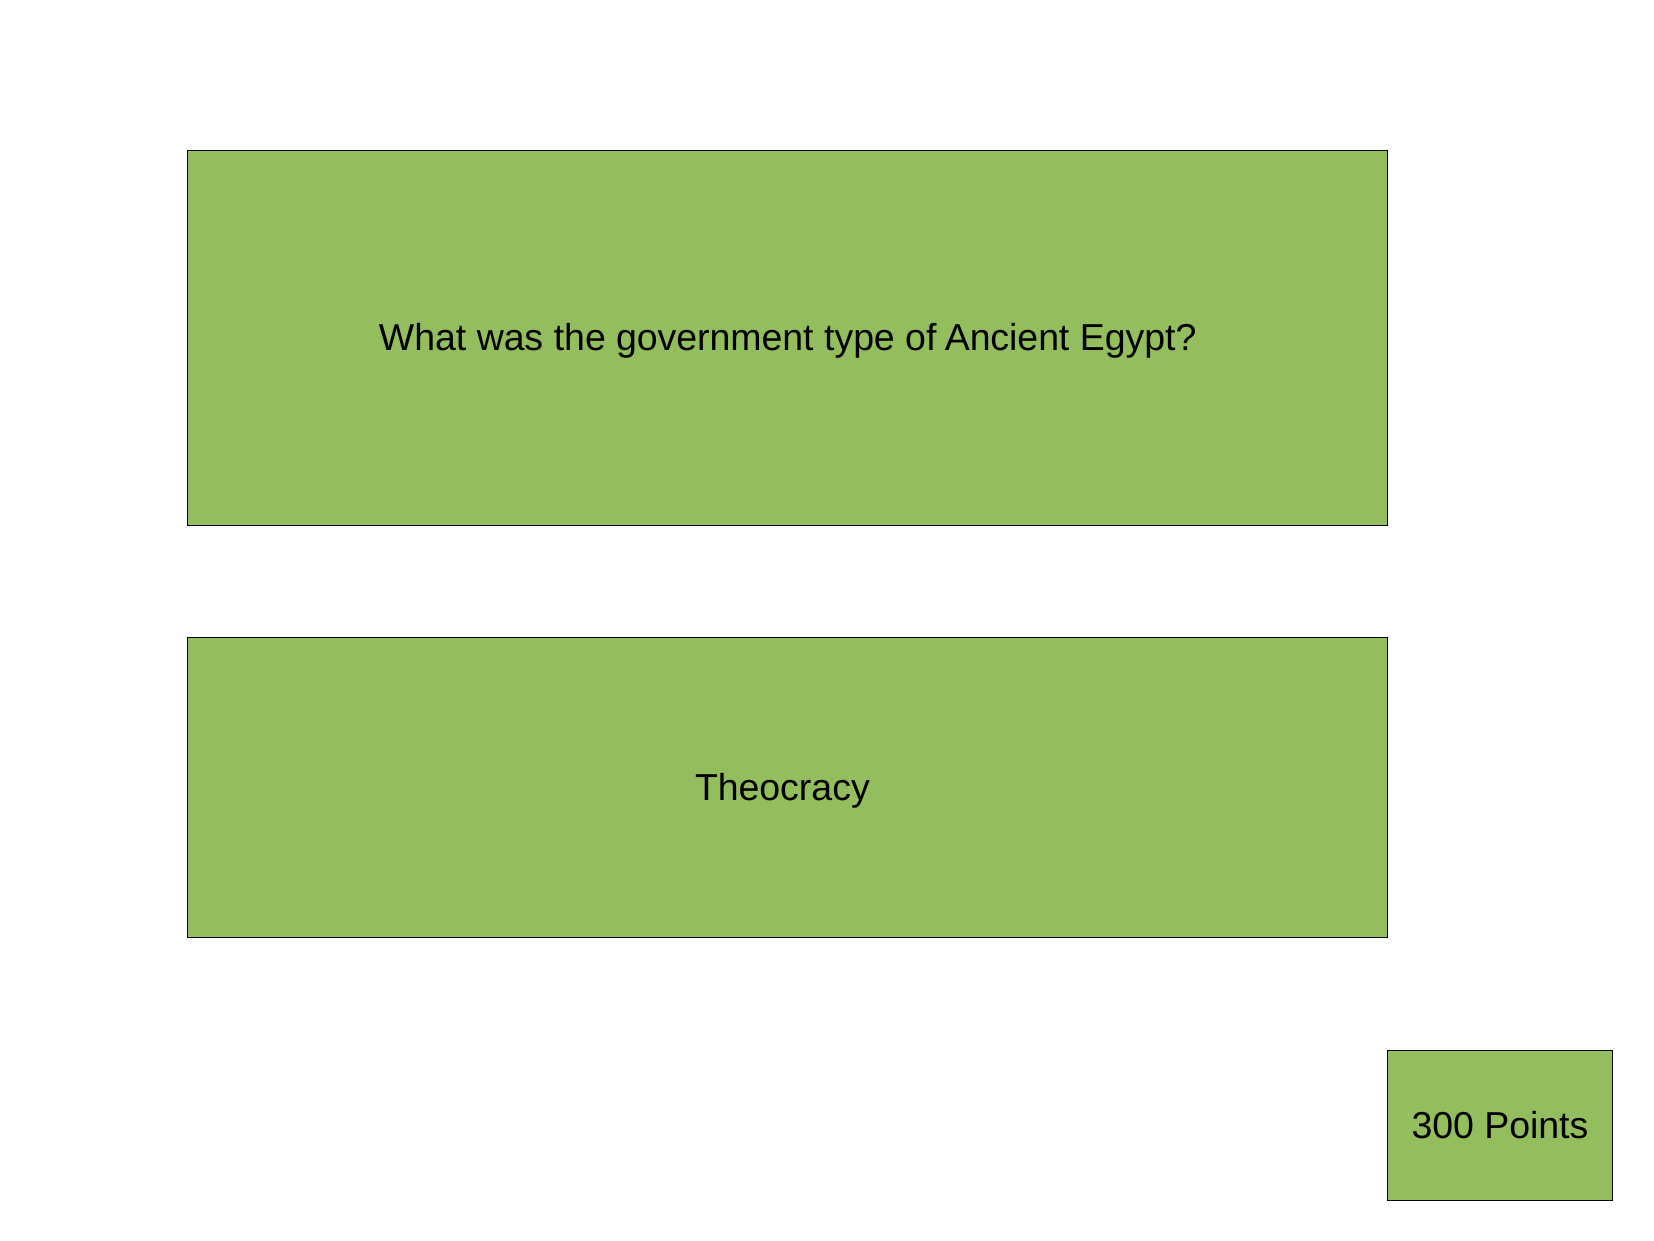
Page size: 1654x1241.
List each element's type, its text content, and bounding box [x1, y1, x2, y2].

text_box 300 Points [1387, 1050, 1613, 1201]
text_box Theocracy [187, 637, 1388, 938]
text_box What was the government type of Ancient Egypt? [187, 150, 1388, 526]
